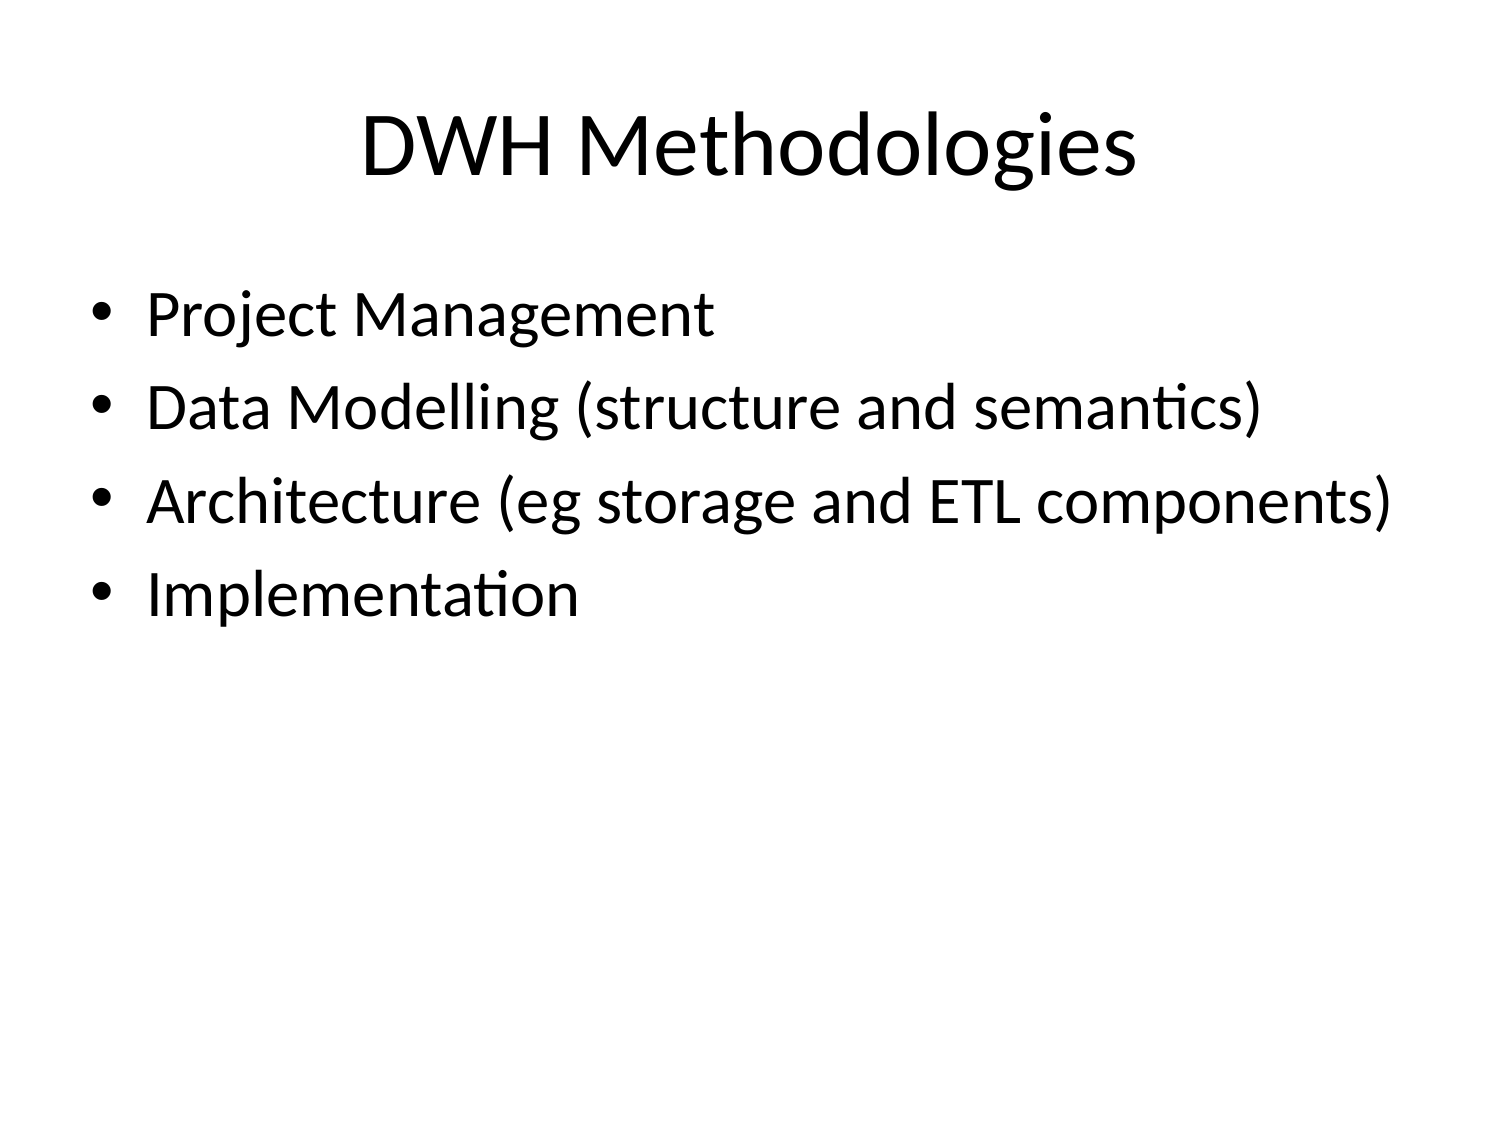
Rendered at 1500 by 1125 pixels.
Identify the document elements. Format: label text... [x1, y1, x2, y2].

title DWH Methodologies [75, 45, 1425, 233]
list Project Management Data Modelling (structure and semantics) Architecture (eg storage and ETL components) Implementation [75, 262, 1425, 1005]
